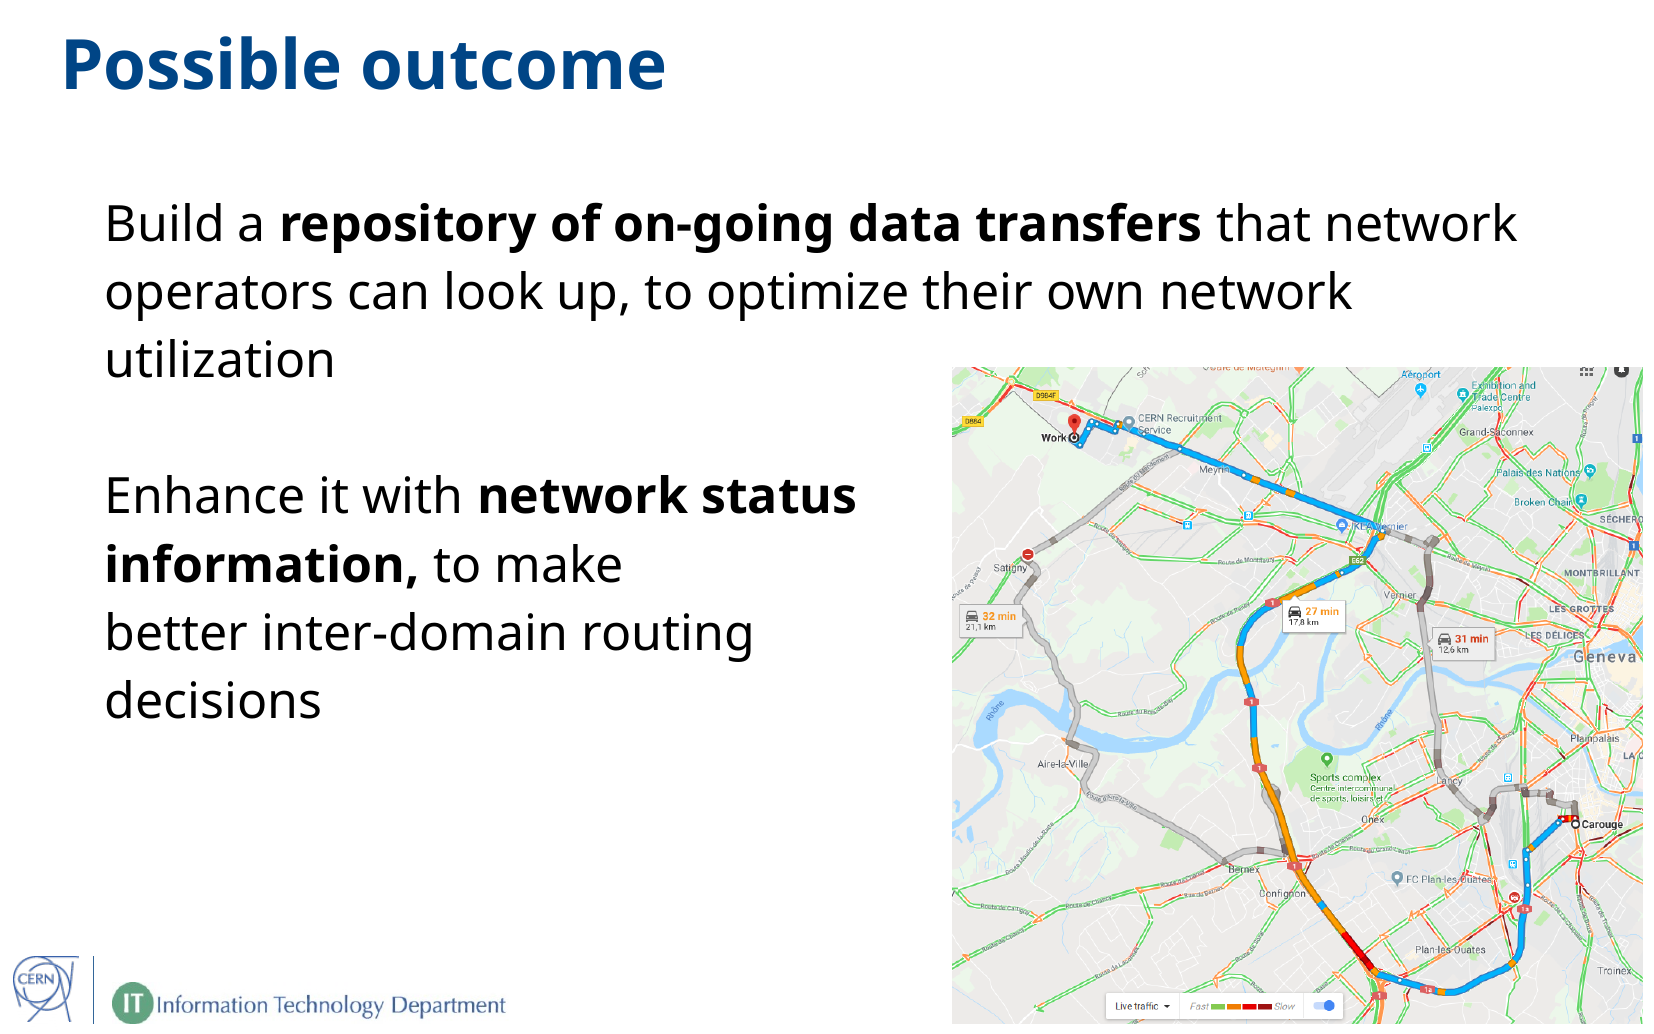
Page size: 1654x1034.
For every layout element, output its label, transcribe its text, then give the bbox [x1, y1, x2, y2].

picture [13, 956, 79, 1032]
text_box Build a repository of on-going data transfers that network operators can look up, to optimize their own network utilization Enhance it with network status information, to make better inter-domain routing decisions [90, 180, 1549, 878]
title Possible outcome [60, 0, 1528, 138]
picture [952, 367, 1643, 1024]
picture [112, 982, 755, 1024]
